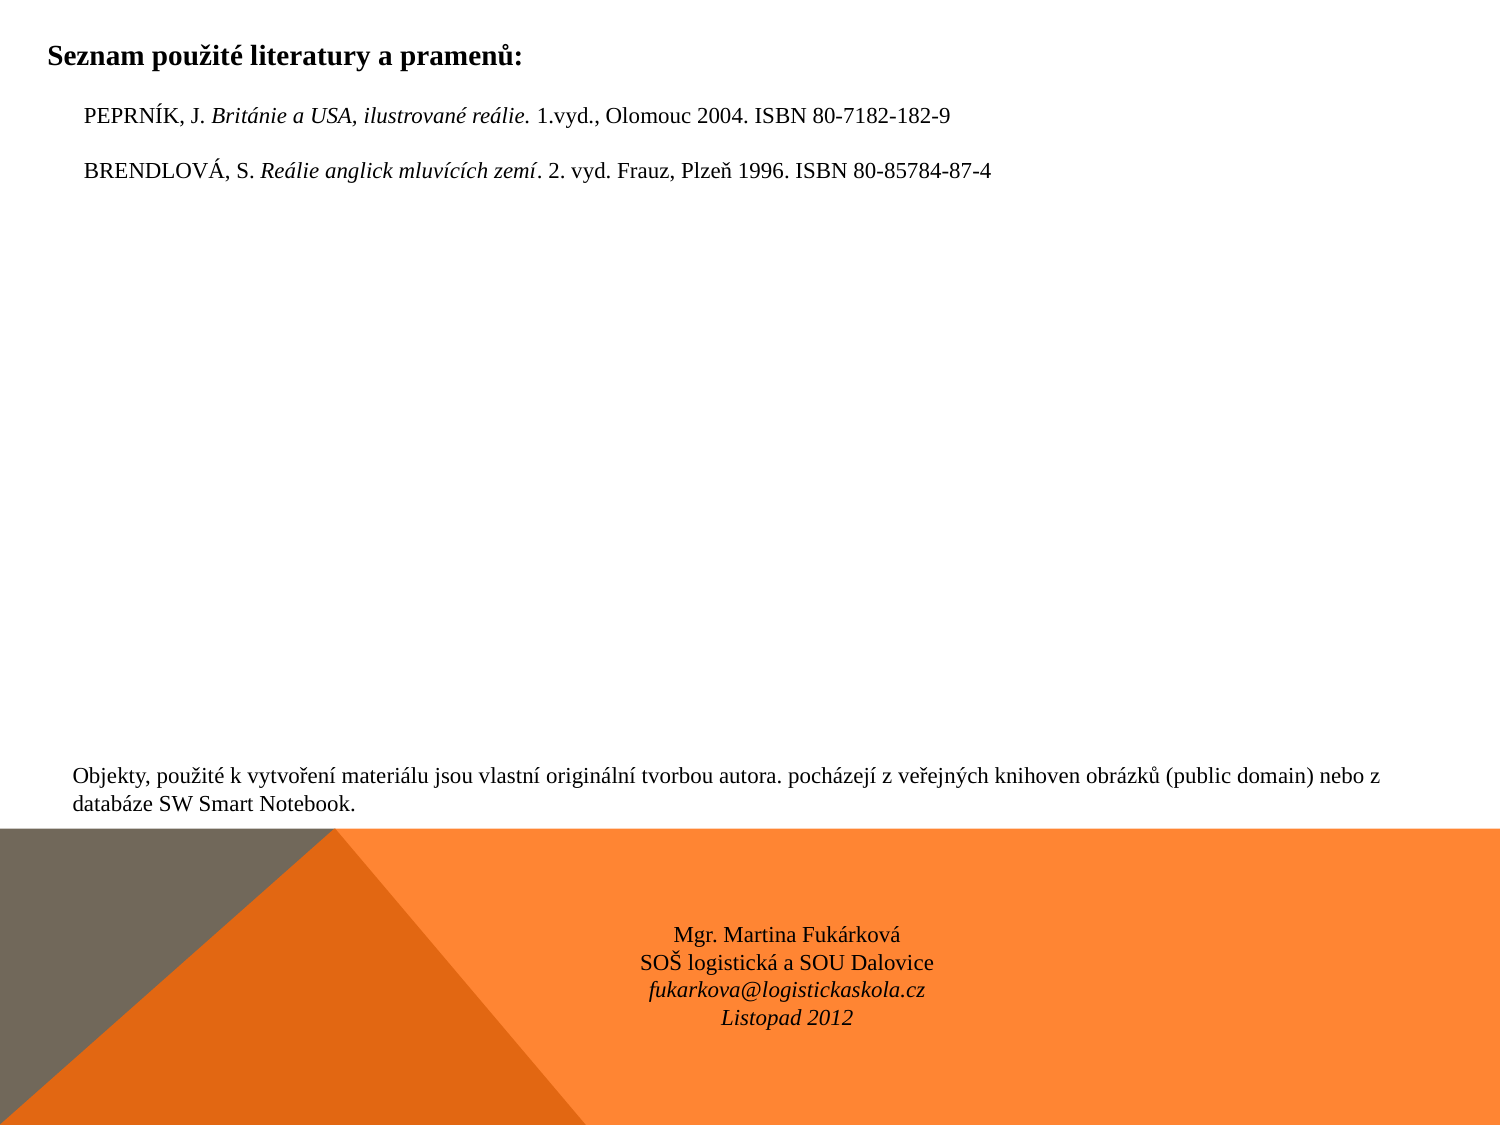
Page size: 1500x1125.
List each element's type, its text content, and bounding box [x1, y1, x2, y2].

text_box Seznam použité literatury a pramenů: [33, 29, 762, 79]
text_box PEPRNÍK, J. Británie a USA, ilustrované reálie. 1.vyd., Olomouc 2004. ISBN 80-7182-182-9 BRENDLOVÁ, S. Reálie anglick mluvících zemí. 2. vyd. Frauz, Plzeň 1996. ISBN 80-85784-87-4 [70, 93, 1442, 219]
text_box Objekty, použité k vytvoření materiálu jsou vlastní originální tvorbou autora. pocházejí z veřejných knihoven obrázků (public domain) nebo z databáze SW Smart Notebook. [58, 753, 1442, 823]
text_box Mgr. Martina Fukárková SOŠ logistická a SOU Dalovice fukarkova@logistickaskola.cz Listopad 2012 [494, 913, 1080, 1041]
